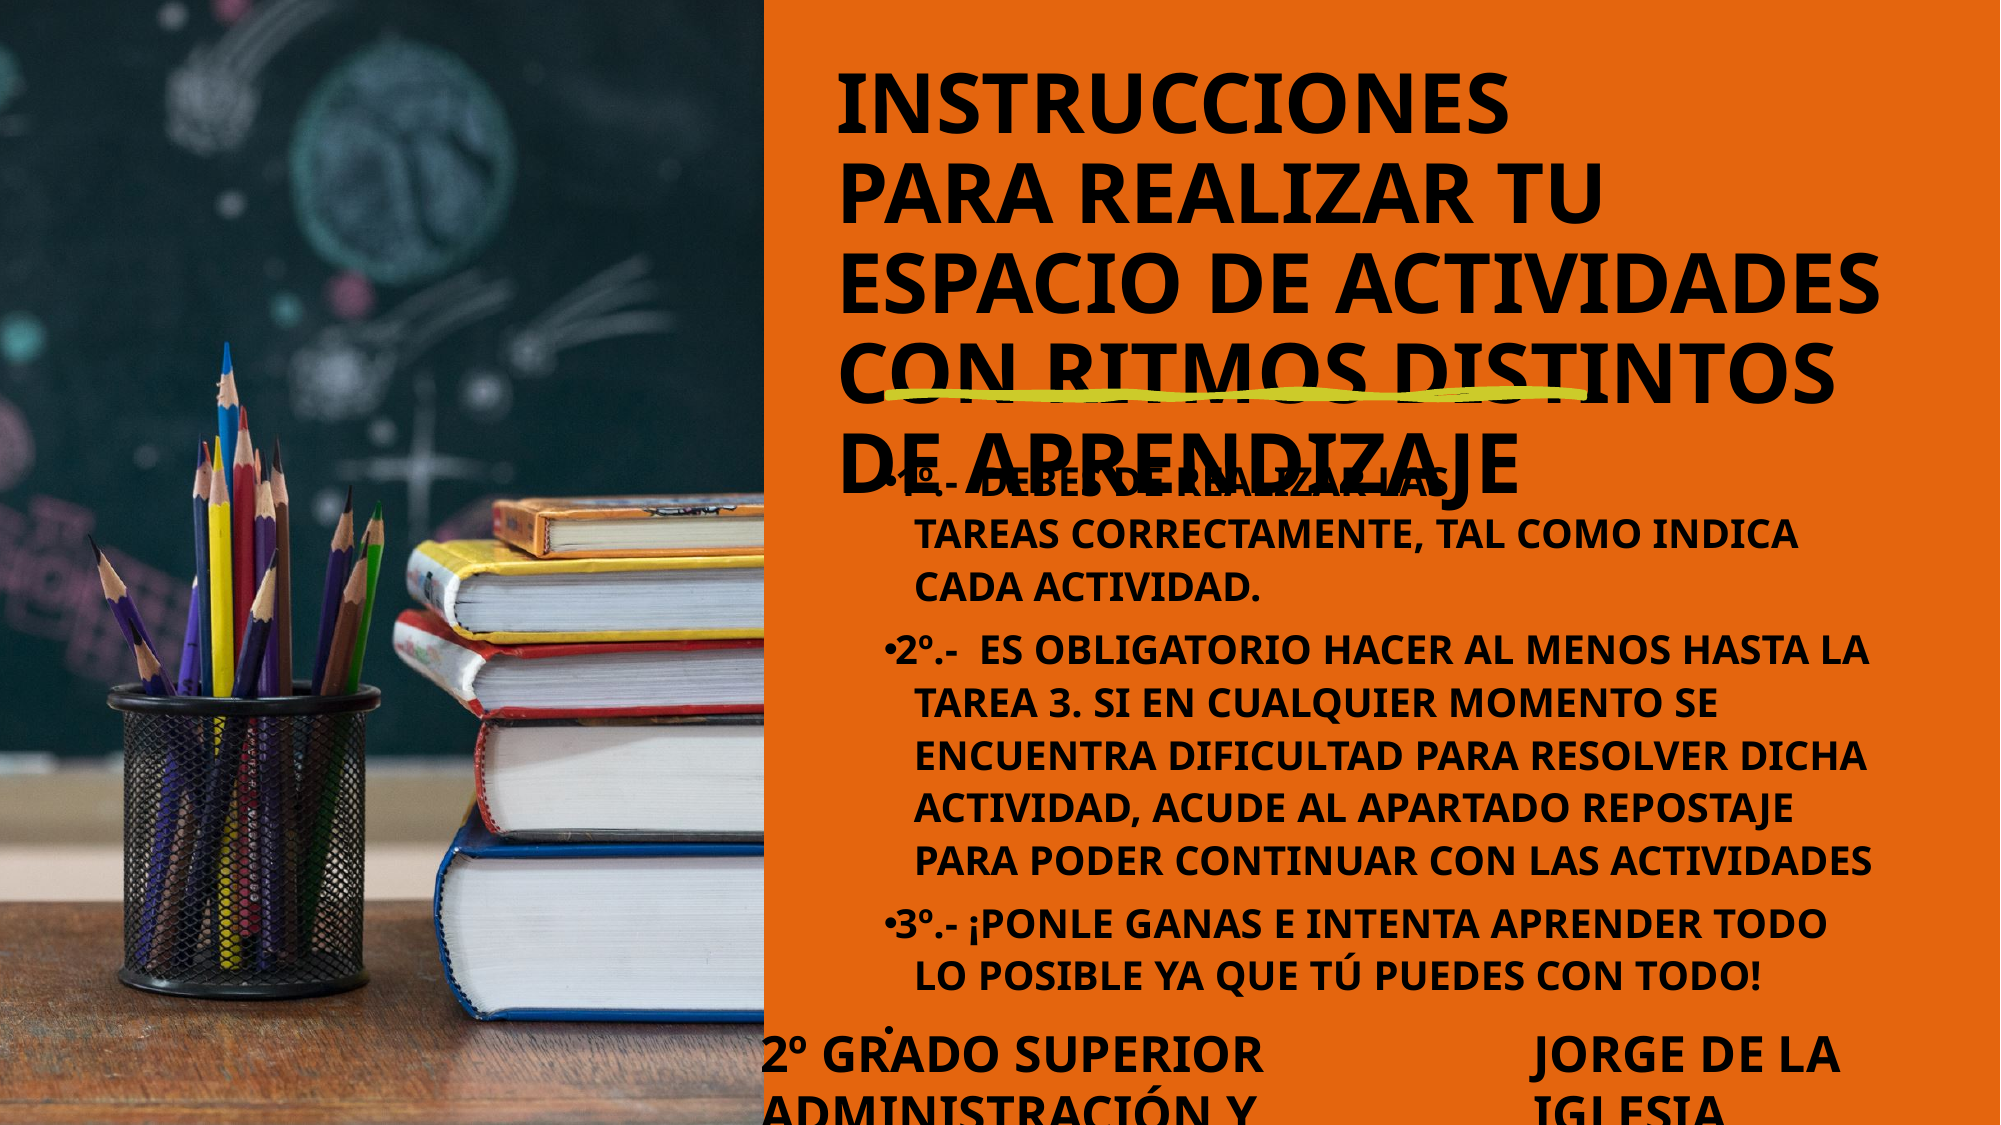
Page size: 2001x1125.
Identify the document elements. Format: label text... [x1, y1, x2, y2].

text_box [856, 444, 869, 483]
text_box 1º.- DEBES DE REALIZAR LAS TAREAS CORRECTAMENTE, TAL COMO INDICA CADA ACTIVIDAD. 2º.- ES OBLIGATORIO HACER AL MENOS HASTA LA TAREA 3. SI EN CUALQUIER MOMENTO SE ENCUENTRA DIFICULTAD PARA RESOLVER DICHA ACTIVIDAD, ACUDE AL APARTADO REPOSTAJE PARA PODER CONTINUAR CON LAS ACTIVIDADES 3º.- ¡PONLE GANAS E INTENTA APRENDER TODO LO POSIBLE YA QUE TÚ PUEDES CON TODO! [869, 443, 1895, 1016]
text_box INSTRUCCIONES PARA REALIZAR TU ESPACIO DE ACTIVIDADES CON RITMOS DISTINTOS DE APRENDIZAJE [821, 53, 1969, 347]
text_box 2º GRADO SUPERIOR ADMINISTRACIÓN Y FINANZAS [745, 1015, 1414, 1125]
text_box [1705, 1103, 1714, 1117]
picture [0, 0, 764, 1125]
text_box JORGE DE LA IGLESIA SALGADO [1518, 1015, 1969, 1092]
text_box [764, 0, 2000, 1125]
